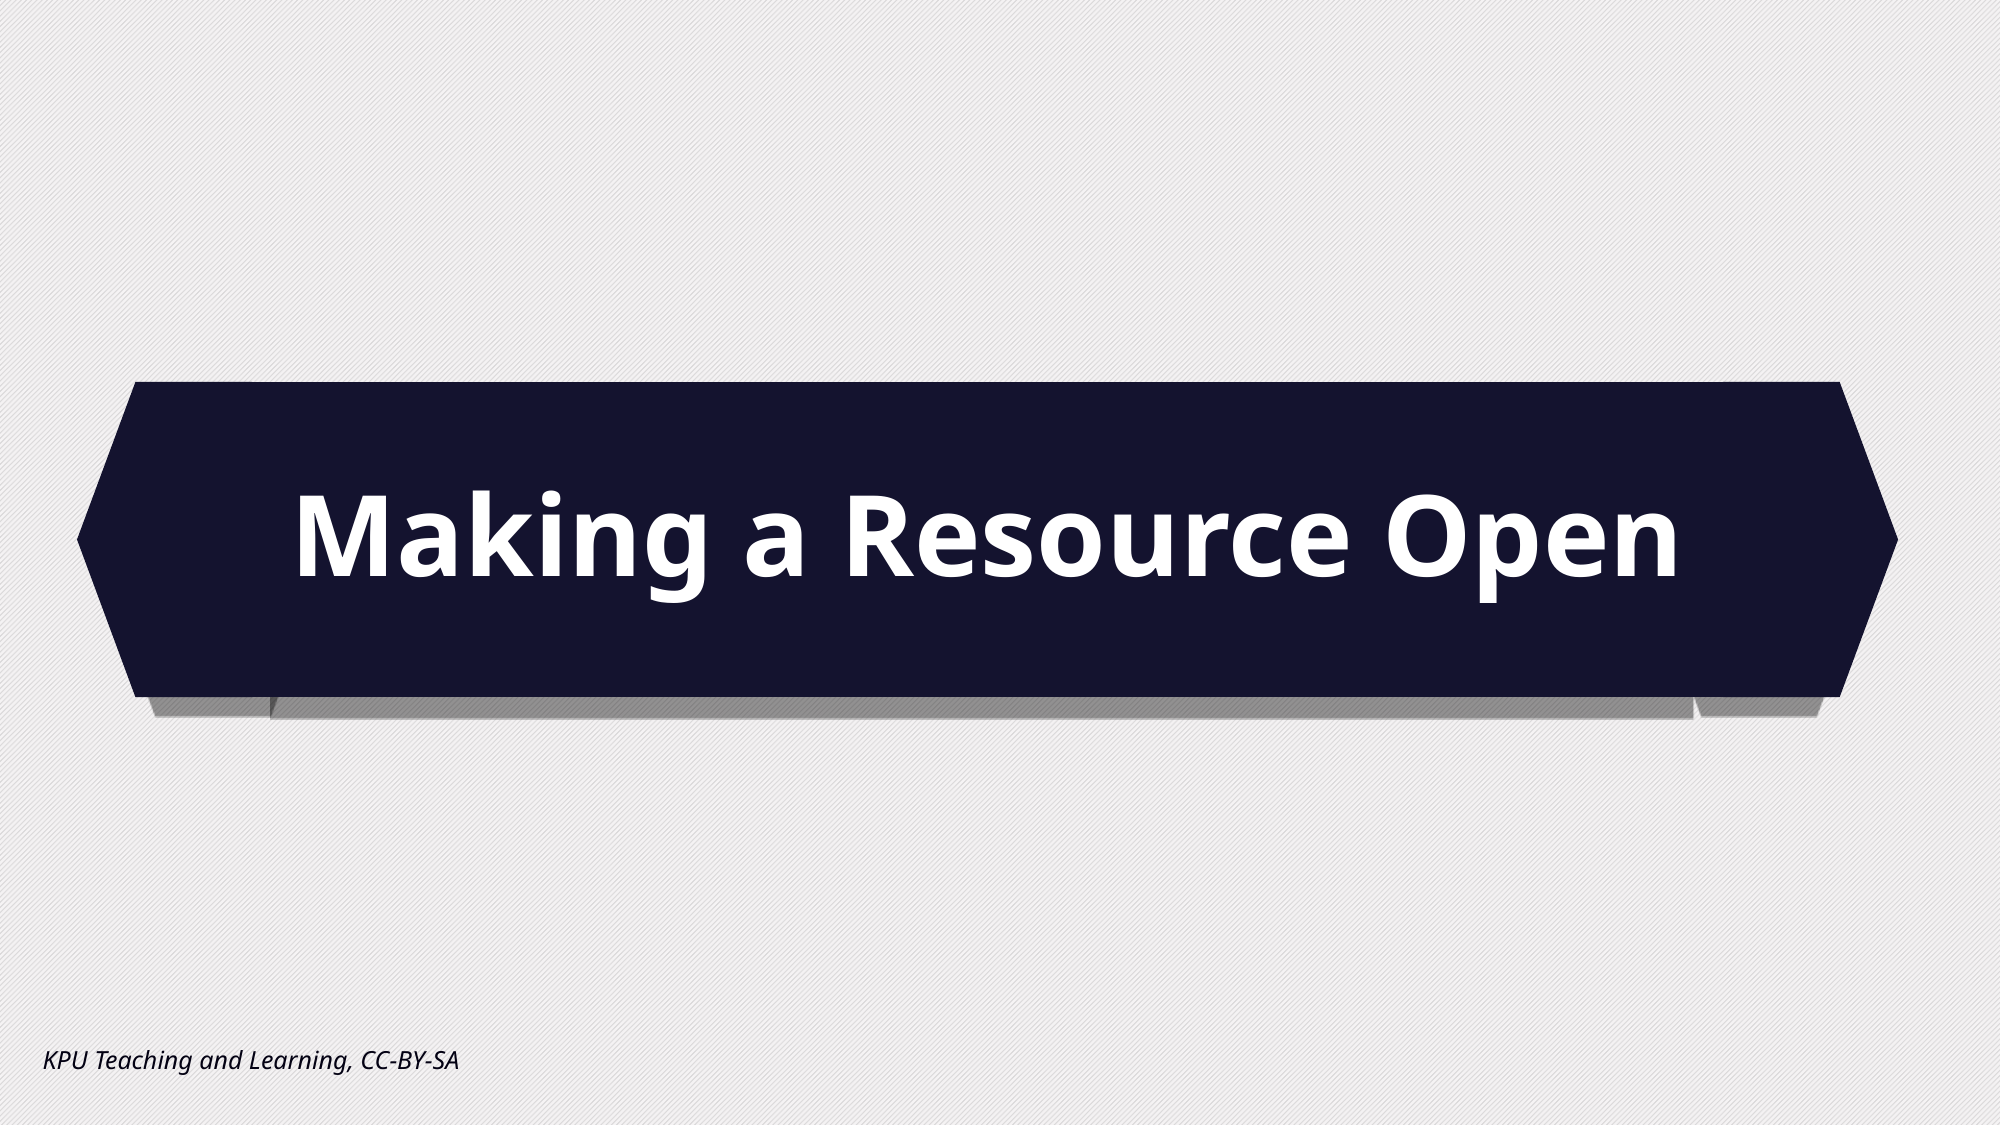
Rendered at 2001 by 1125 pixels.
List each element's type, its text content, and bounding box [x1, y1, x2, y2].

text_box KPU Teaching and Learning, CC-BY-SA [27, 1029, 1155, 1090]
title Making a Resource Open [251, 384, 1724, 698]
